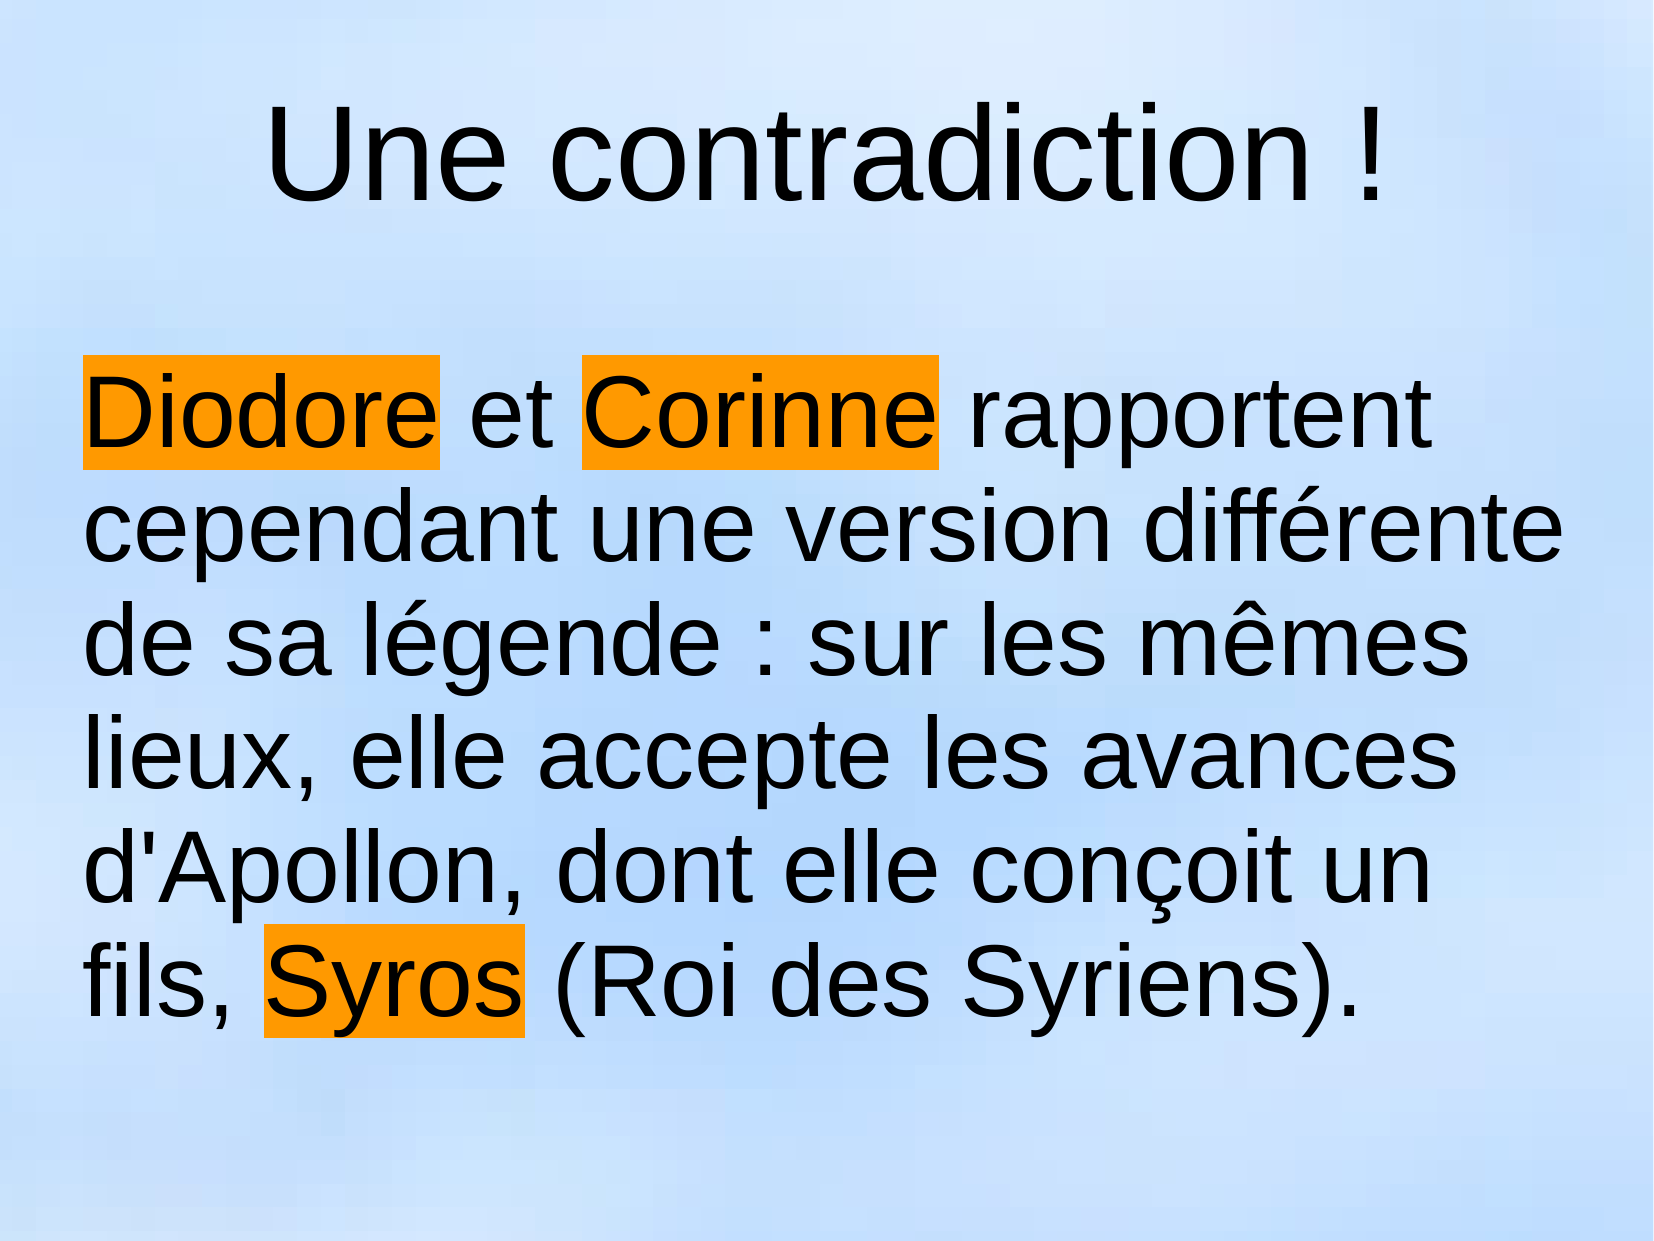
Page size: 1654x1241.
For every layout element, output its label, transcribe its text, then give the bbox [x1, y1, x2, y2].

title Une contradiction ! [82, 49, 1571, 257]
list Diodore et Corinne rapportent cependant une version différente de sa légende : sur les mêmes lieux, elle accepte les avances d'Apollon, dont elle conçoit un fils, Syros (Roi des Syriens). [82, 355, 1571, 1075]
picture [0, 0, 1654, 1241]
